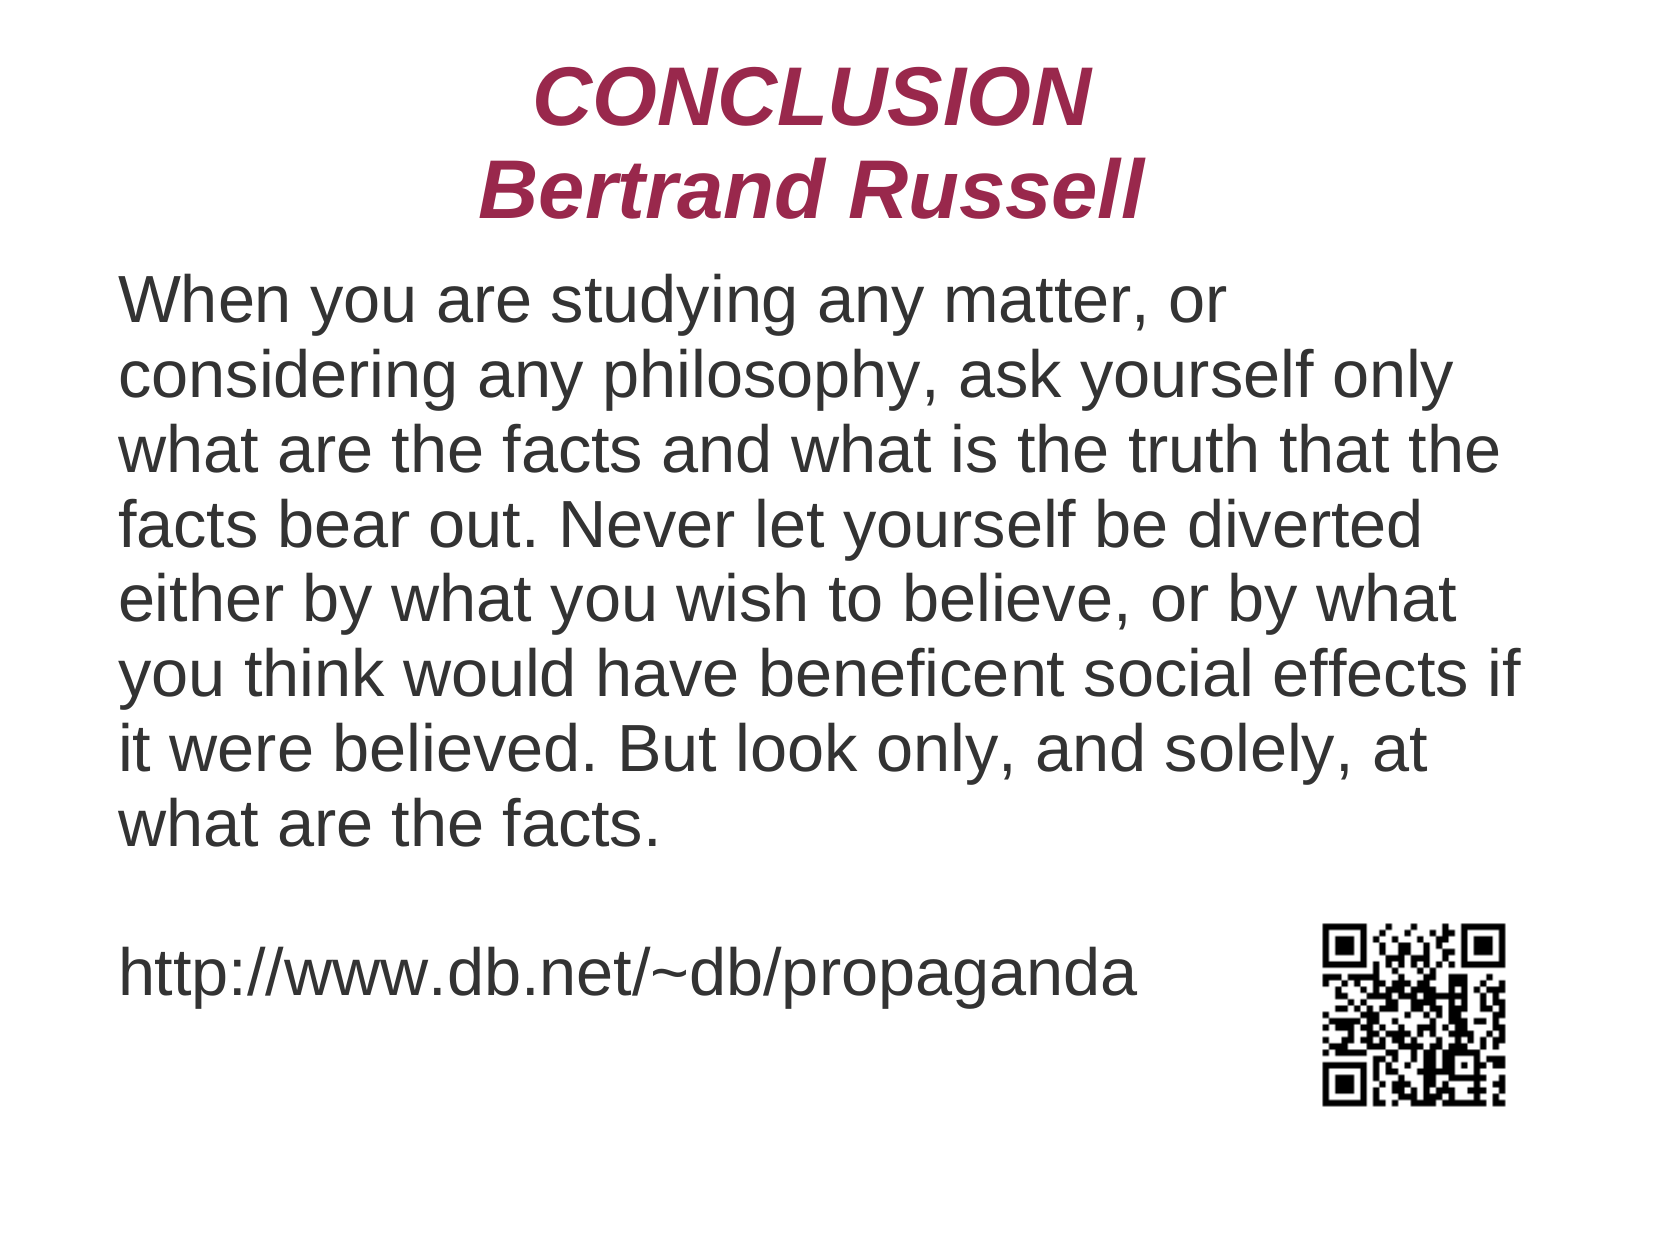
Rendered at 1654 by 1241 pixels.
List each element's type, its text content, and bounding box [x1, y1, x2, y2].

list When you are studying any matter, or considering any philosophy, ask yourself only what are the facts and what is the truth that the facts bear out. Never let yourself be diverted either by what you wish to believe, or by what you think would have beneficent social effects if it were believed. But look only, and solely, at what are the facts. http://www.db.net/~db/propaganda [118, 262, 1571, 1241]
picture [1298, 899, 1531, 1132]
title CONCLUSION Bertrand Russell [118, 50, 1506, 237]
